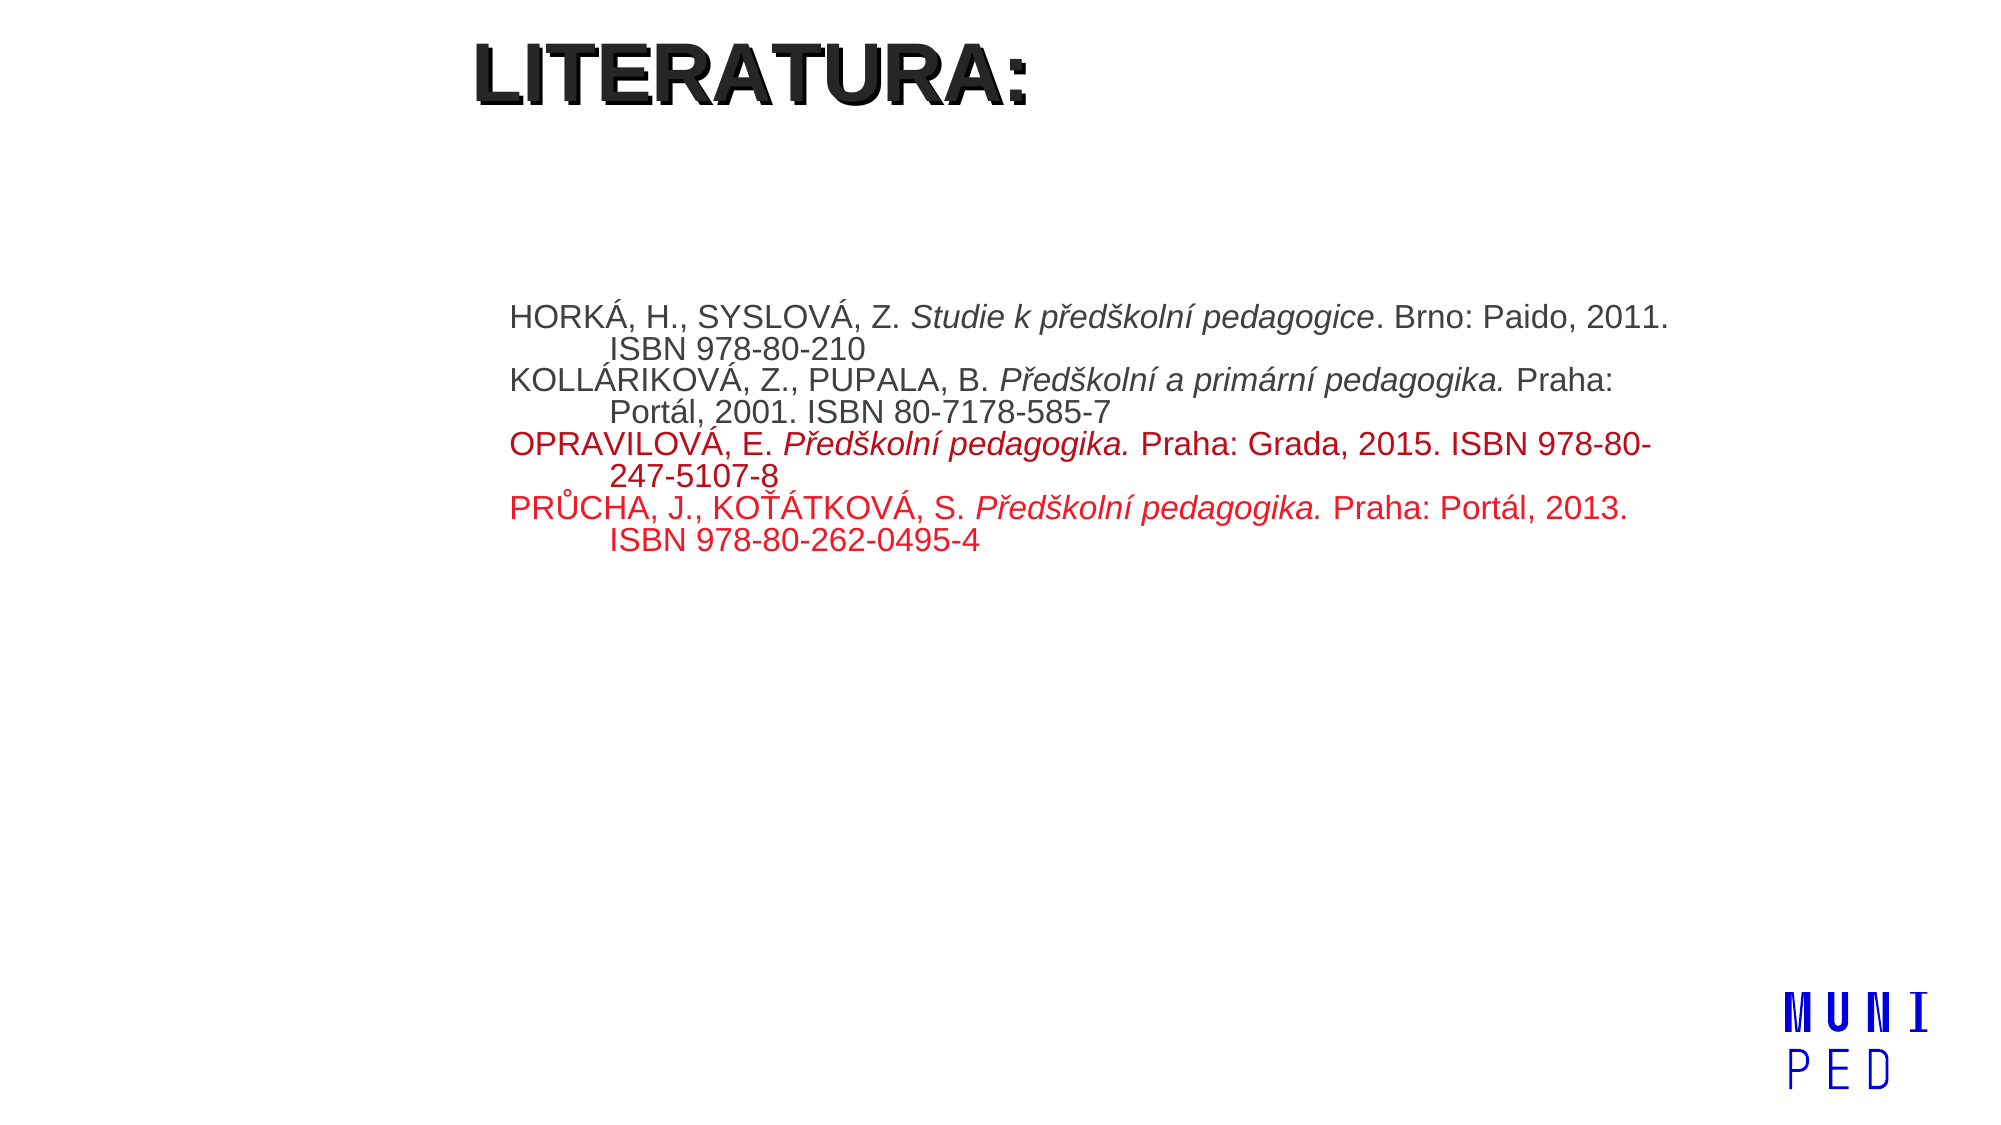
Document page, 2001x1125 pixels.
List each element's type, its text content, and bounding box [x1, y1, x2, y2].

title LITERATURA: [471, 35, 1750, 275]
list HORKÁ, H., SYSLOVÁ, Z. Studie k předškolní pedagogice. Brno: Paido, 2011. ISBN 978-80-210 KOLLÁRIKOVÁ, Z., PUPALA, B. Předškolní a primární pedagogika. Praha: Portál, 2001. ISBN 80-7178-585-7 OPRAVILOVÁ, E. Předškolní pedagogika. Praha: Grada, 2015. ISBN 978-80-247-5107-8 PRŮCHA, J., KOŤÁTKOVÁ, S. Předškolní pedagogika. Praha: Portál, 2013. ISBN 978-80-262-0495-4 [409, 302, 1685, 978]
